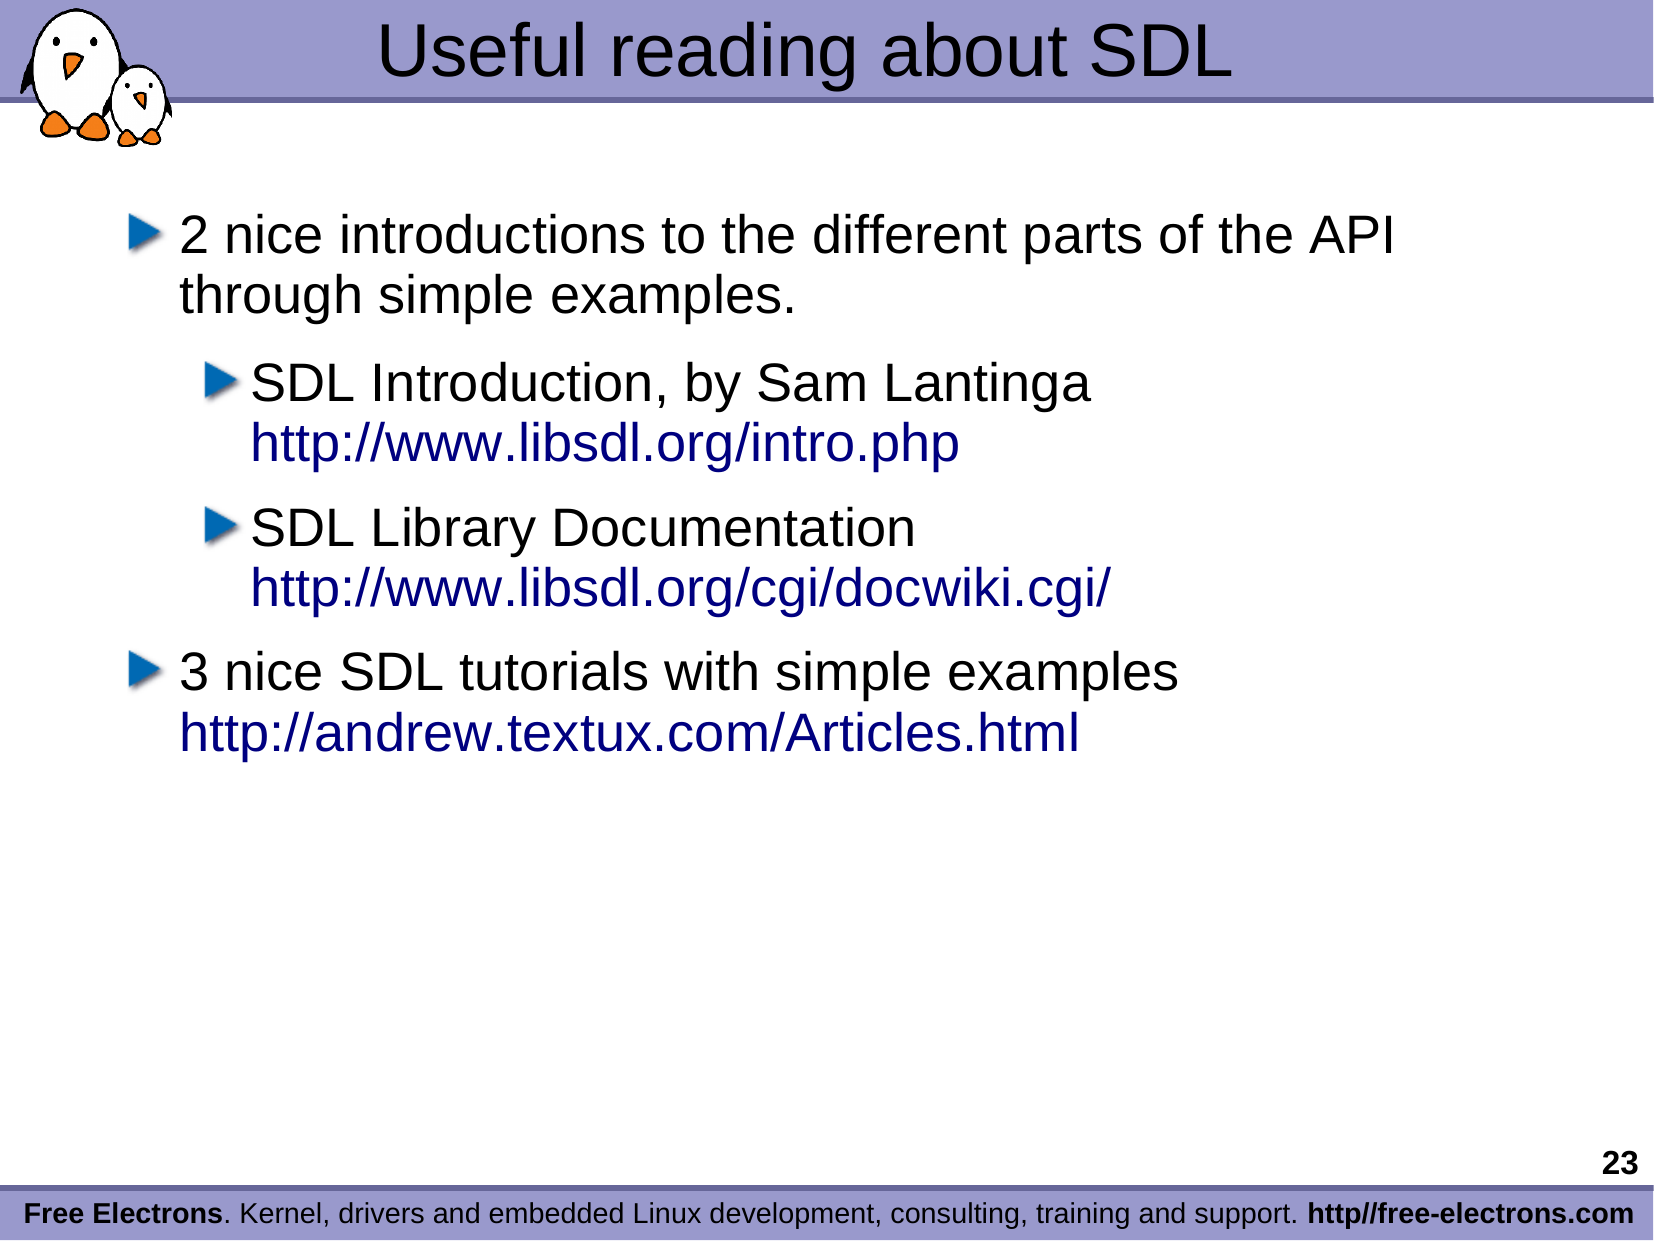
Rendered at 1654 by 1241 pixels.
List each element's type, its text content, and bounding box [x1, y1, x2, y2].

picture [20, 8, 172, 147]
title Useful reading about SDL [60, 0, 1551, 101]
list 2 nice introductions to the different parts of the API through simple examples. SDL Introduction, by Sam Lantinga http://www.libsdl.org/intro.php SDL Library Documentation http://www.libsdl.org/cgi/docwiki.cgi/ 3 nice SDL tutorials with simple examples http://andrew.textux.com/Articles.html [108, 204, 1521, 1084]
